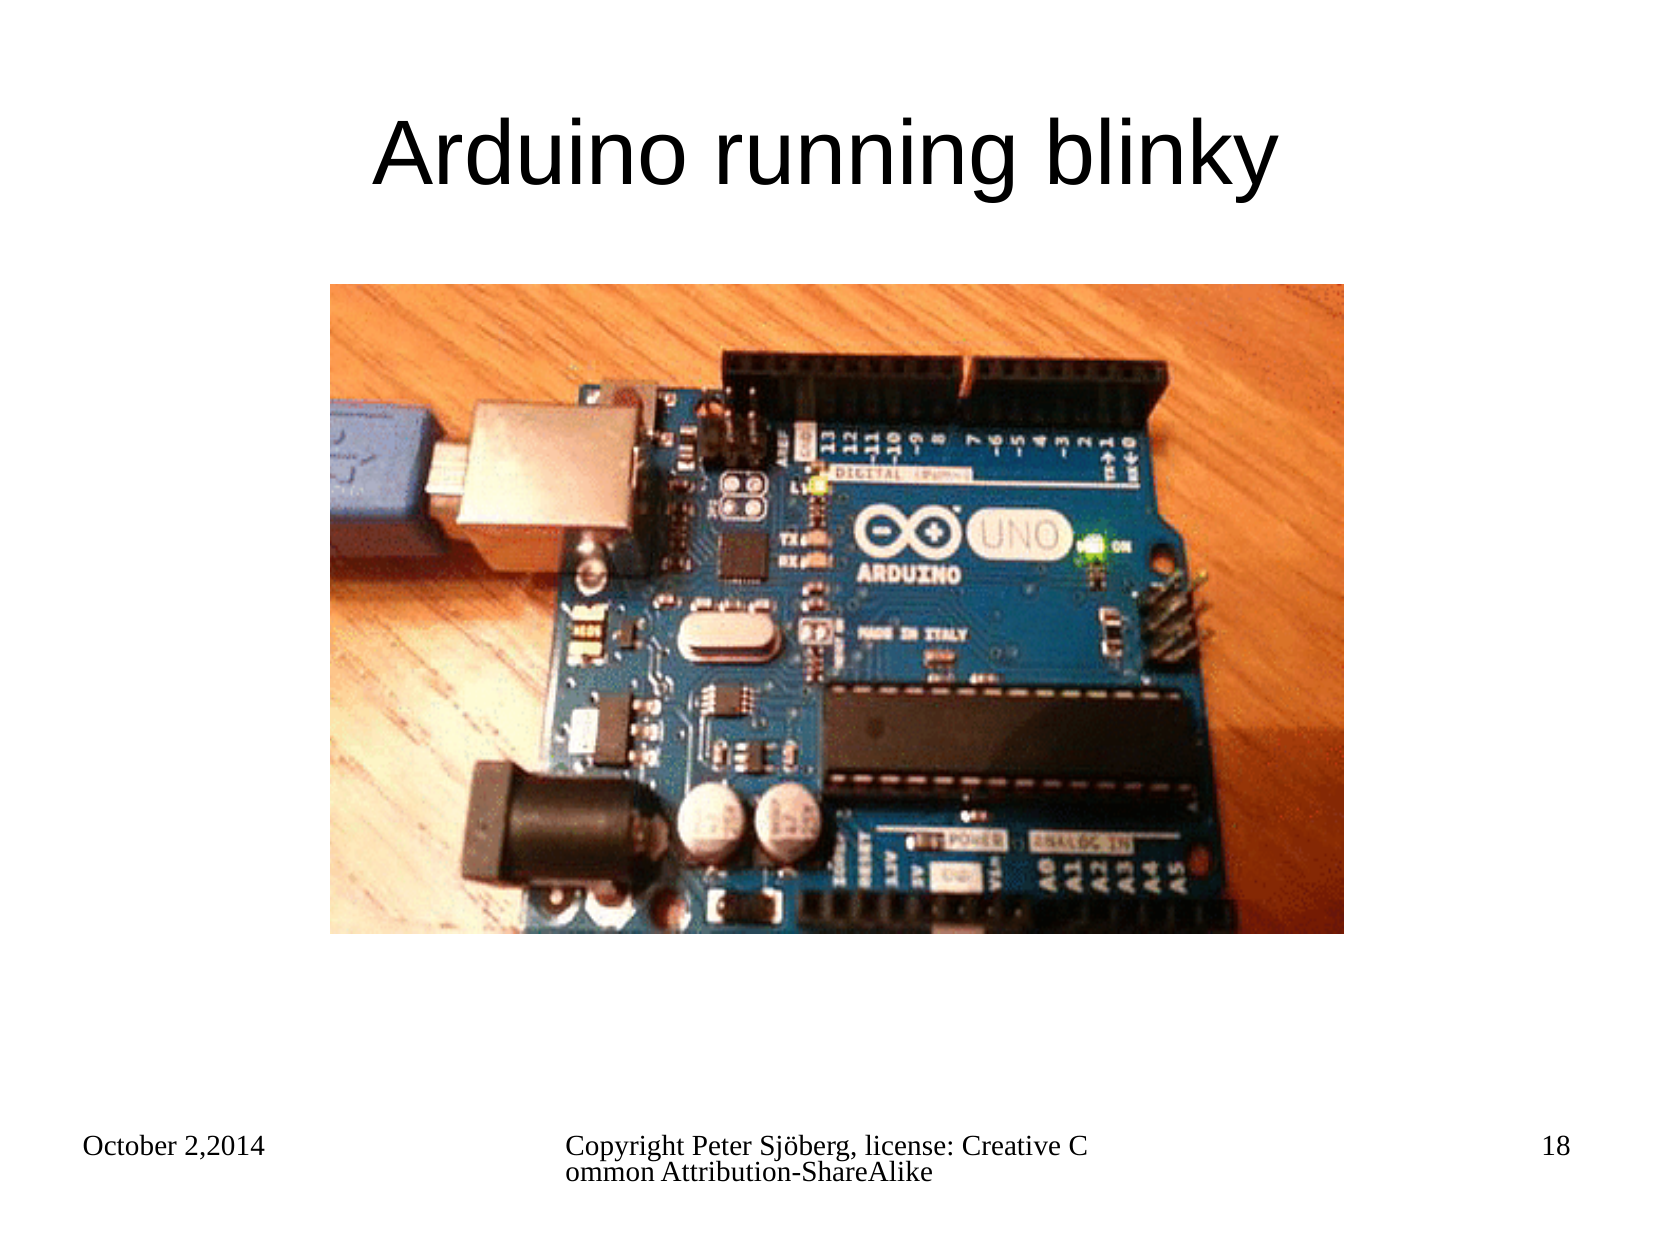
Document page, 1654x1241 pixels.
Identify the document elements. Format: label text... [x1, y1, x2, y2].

title Arduino running blinky [82, 49, 1571, 257]
picture [330, 284, 1344, 934]
